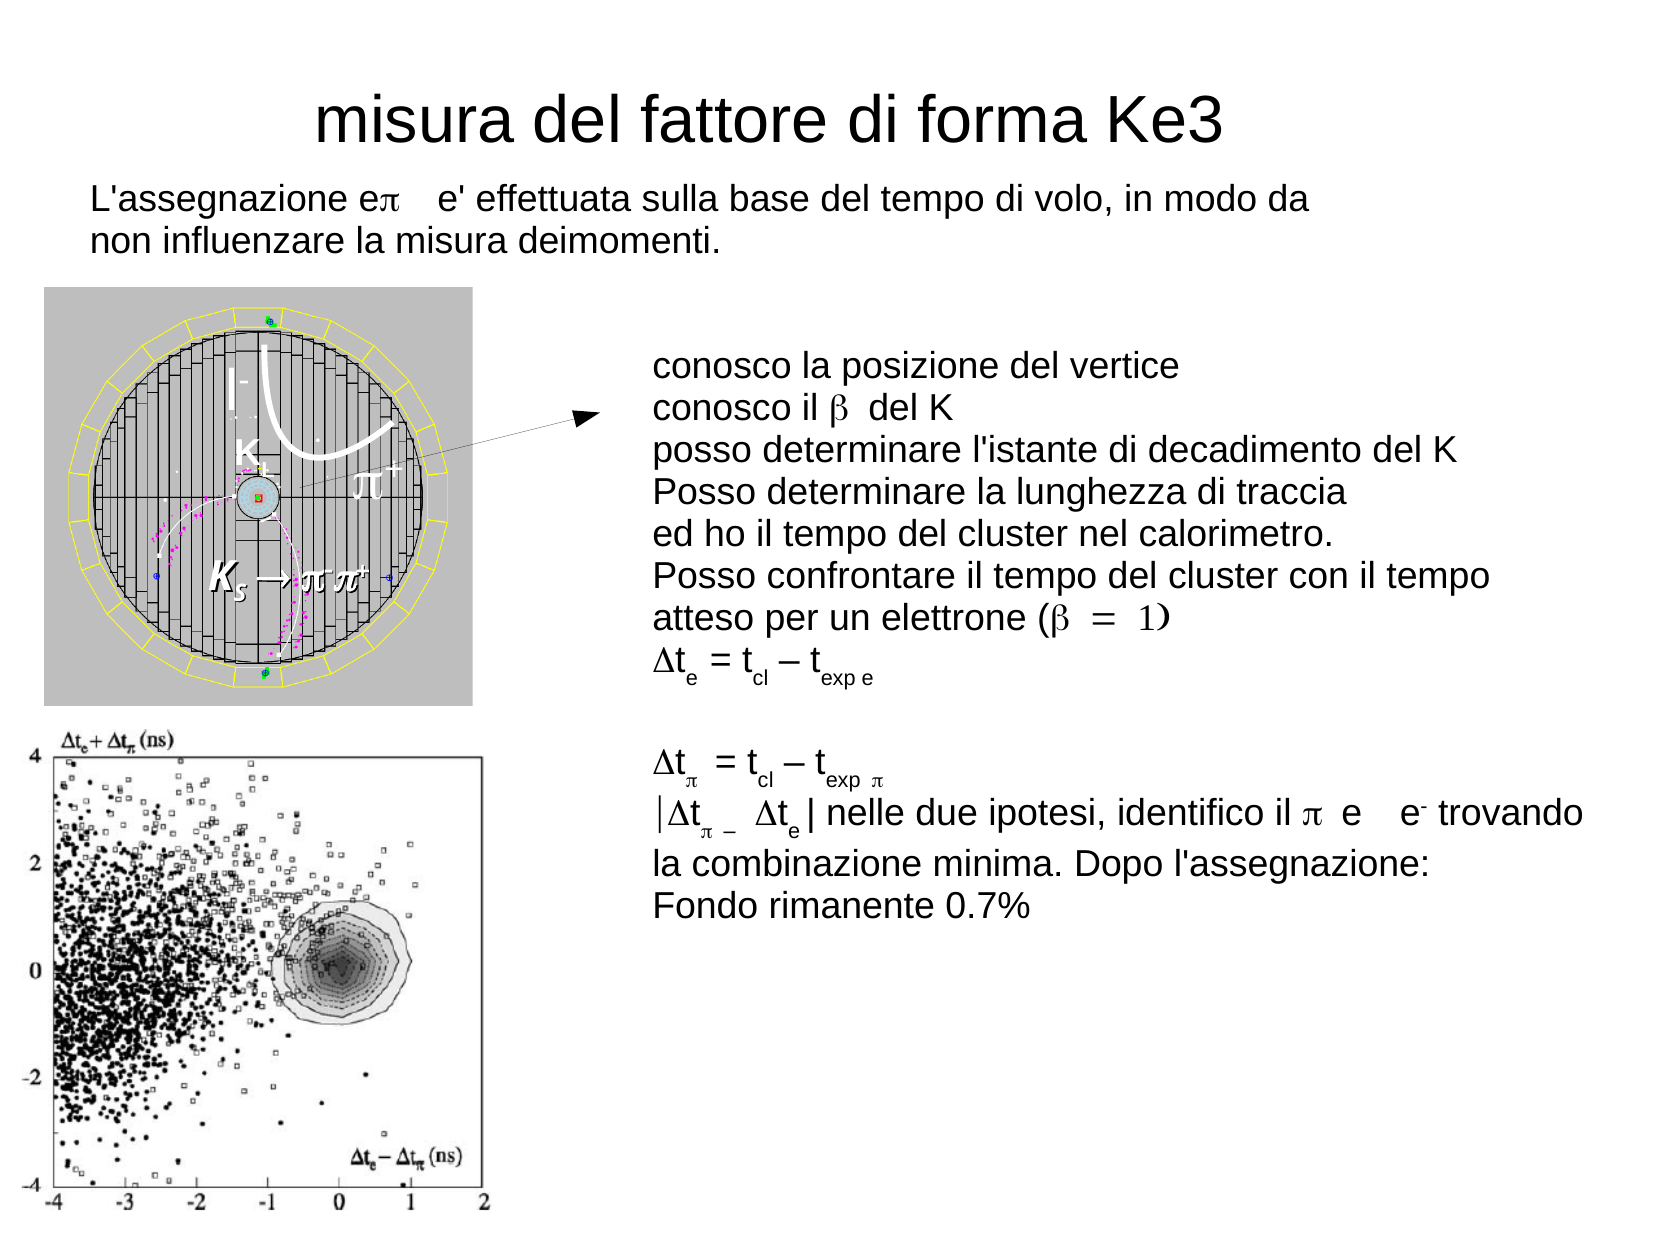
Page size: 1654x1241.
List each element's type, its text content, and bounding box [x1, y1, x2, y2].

text_box conosco la posizione del vertice conosco il b del K posso determinare l'istante di decadimento del K Posso determinare la lunghezza di traccia ed ho il tempo del cluster nel calorimetro. Posso confrontare il tempo del cluster con il tempo atteso per un elettrone (b = 1) Dte = tcl – texp e Dtp = tcl – texp p |Dtp – Dte | nelle due ipotesi, identifico il p e e- trovando la combinazione minima. Dopo l'assegnazione: Fondo rimanente 0.7% [637, 337, 1613, 964]
picture [332, 459, 337, 479]
text_box KS  p [193, 538, 385, 616]
text_box KL [219, 431, 332, 499]
text_box misura del fattore di forma Ke3 [300, 75, 1463, 207]
text_box p+ [337, 439, 485, 477]
picture [44, 287, 473, 706]
text_box L'assegnazione ep e' effettuata sulla base del tempo di volo, in modo da non influenzare la misura deimomenti. [75, 169, 1388, 276]
text_box KL [283, 431, 332, 454]
text_box l- [210, 350, 361, 431]
picture [0, 710, 516, 1237]
text_box p+ [337, 442, 485, 531]
